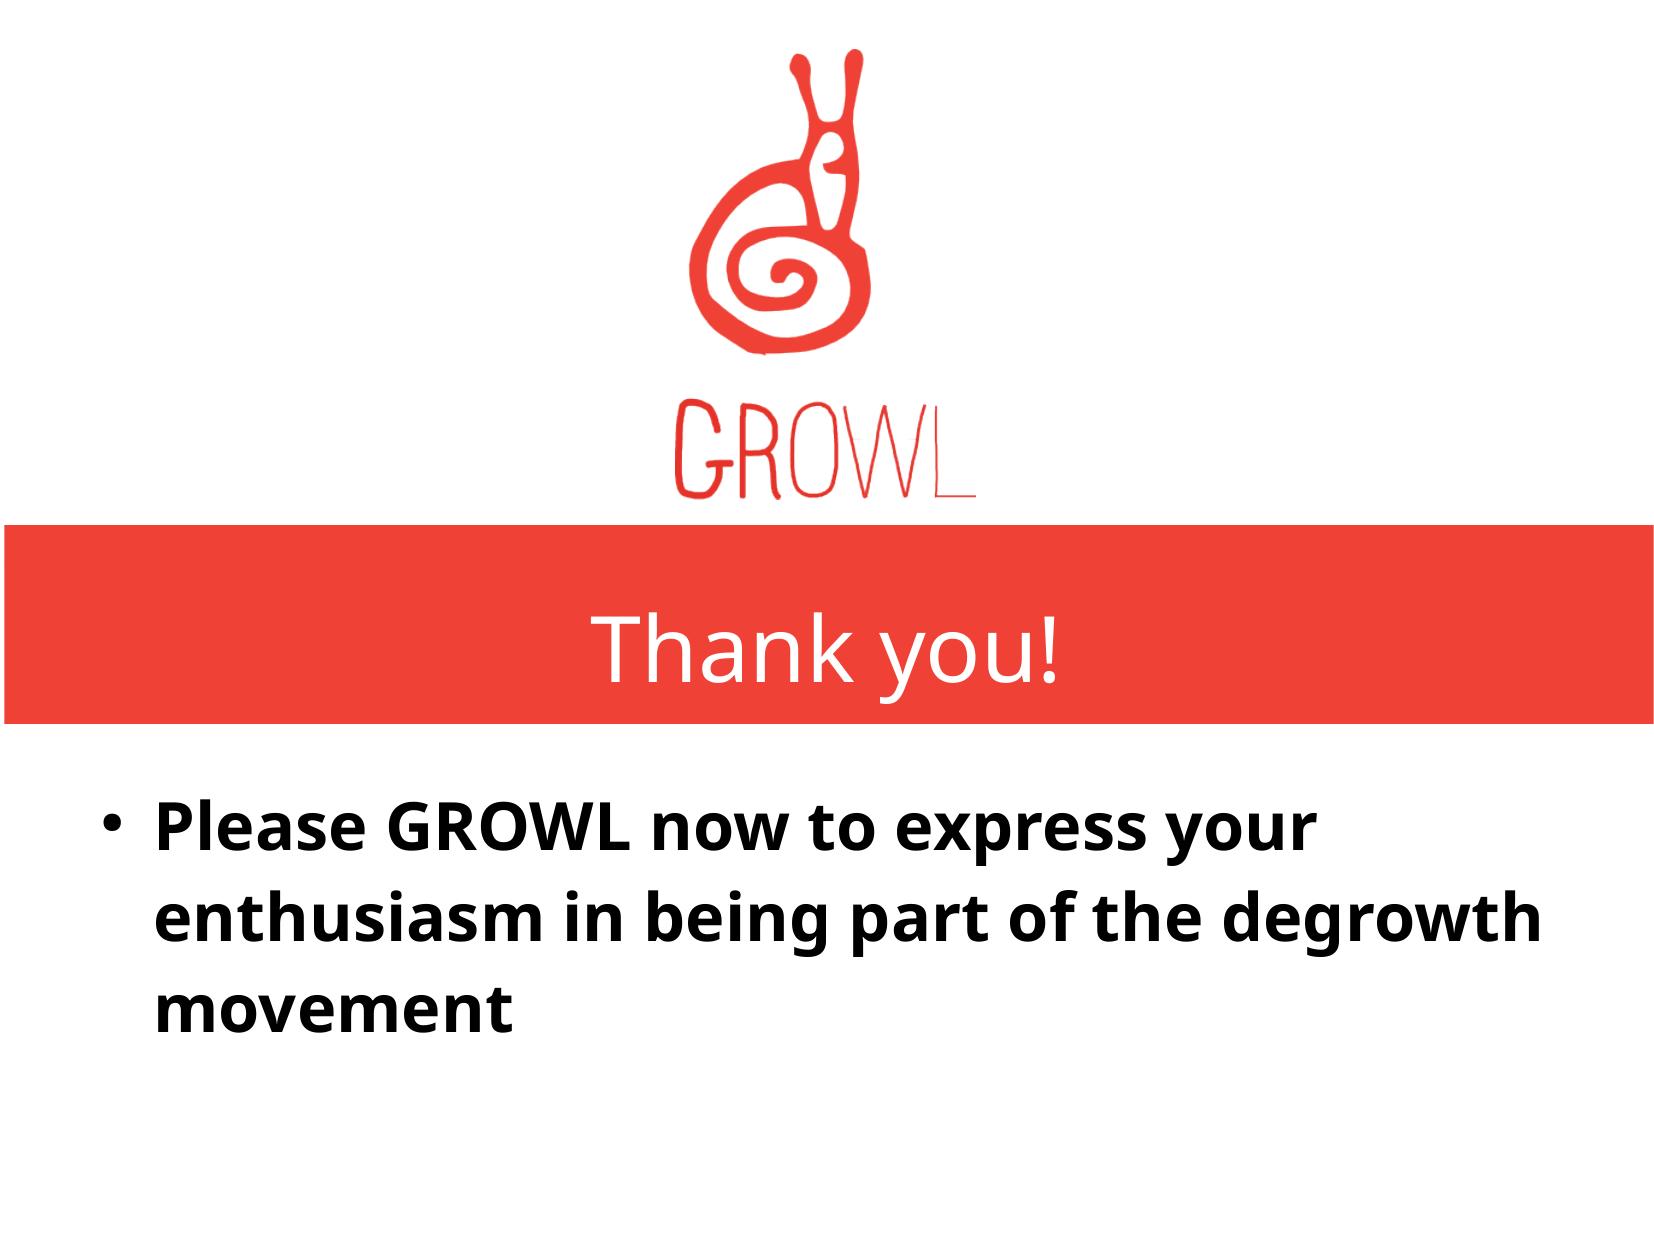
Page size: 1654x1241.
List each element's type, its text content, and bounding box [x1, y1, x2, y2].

list Please GROWL now to express your enthusiasm in being part of the degrowth movement [82, 779, 1571, 1241]
title Thank you! [82, 578, 1571, 715]
picture [675, 49, 976, 500]
